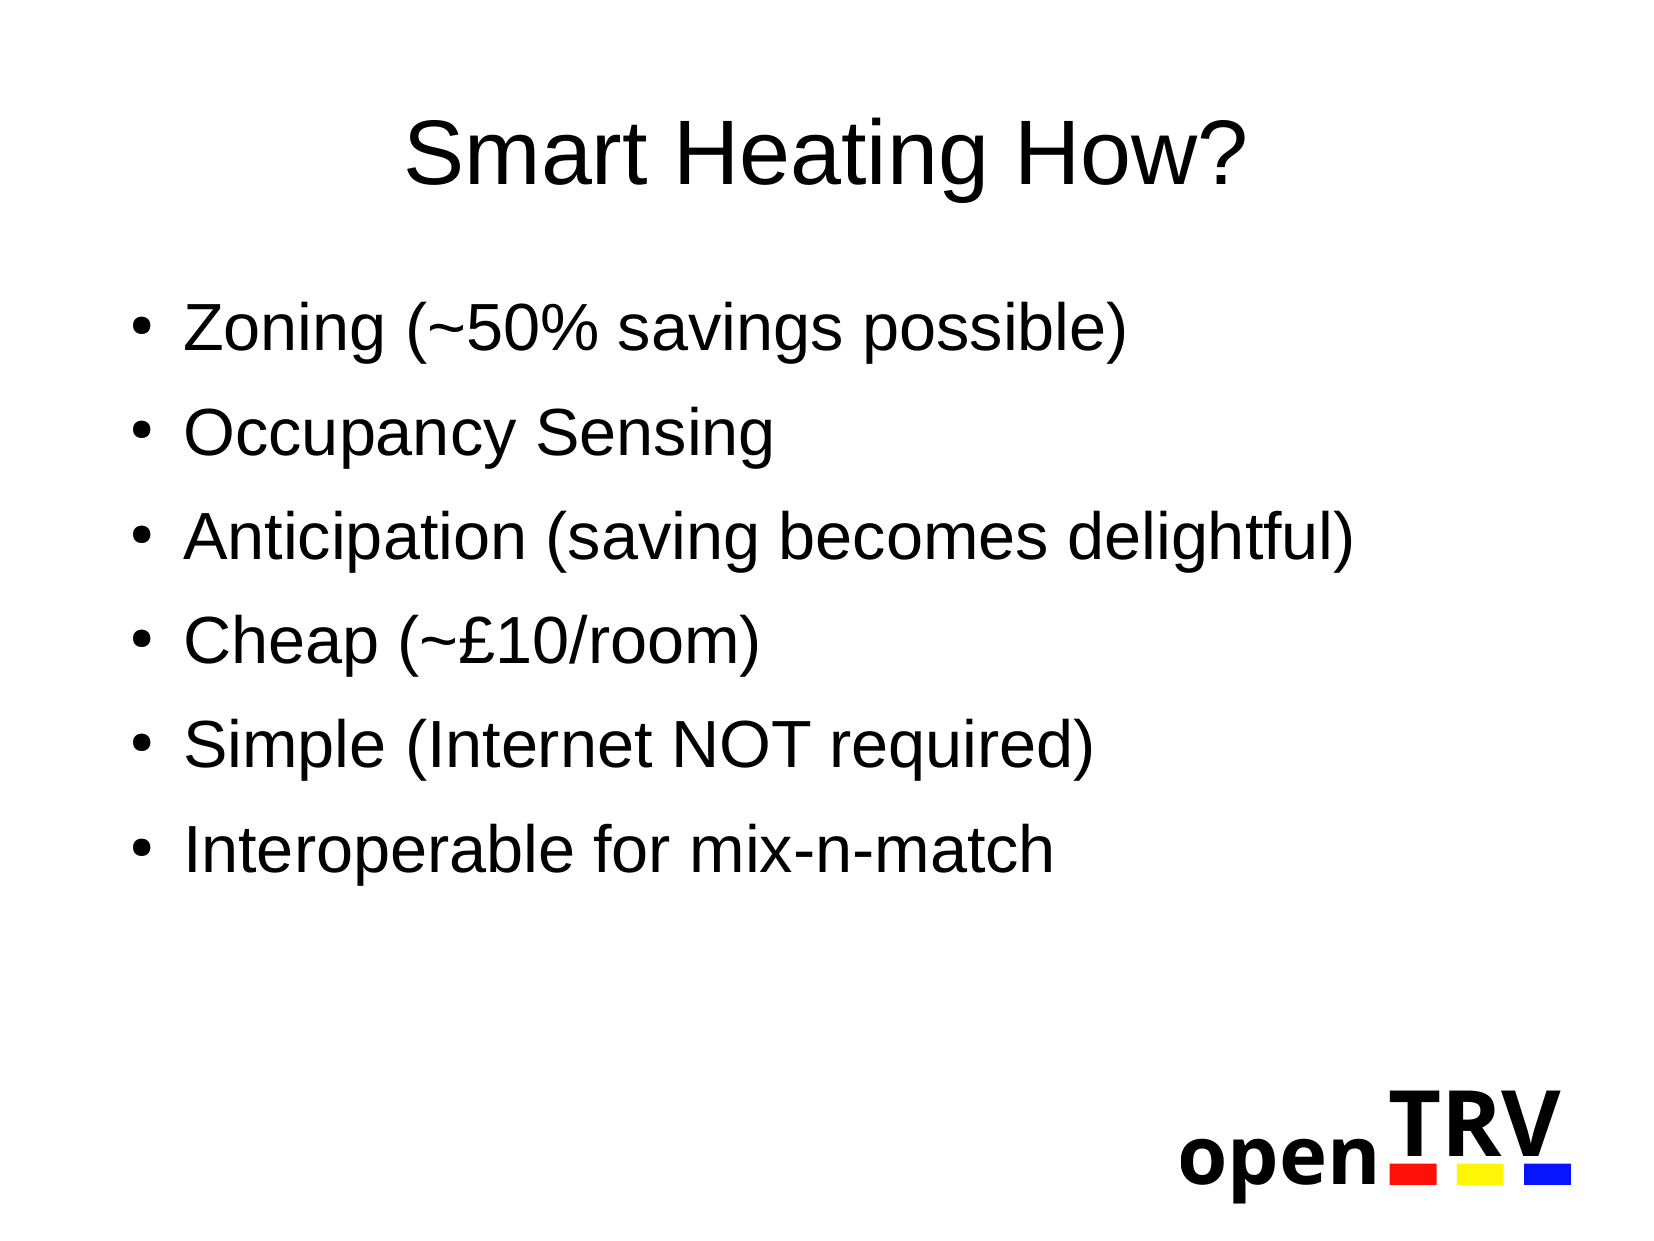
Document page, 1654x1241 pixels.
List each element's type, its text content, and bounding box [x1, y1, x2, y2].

title Smart Heating How? [82, 49, 1571, 257]
list Zoning (~50% savings possible) Occupancy Sensing Anticipation (saving becomes delightful) Cheap (~£10/room) Simple (Internet NOT required) Interoperable for mix-n-match [82, 290, 1571, 1010]
